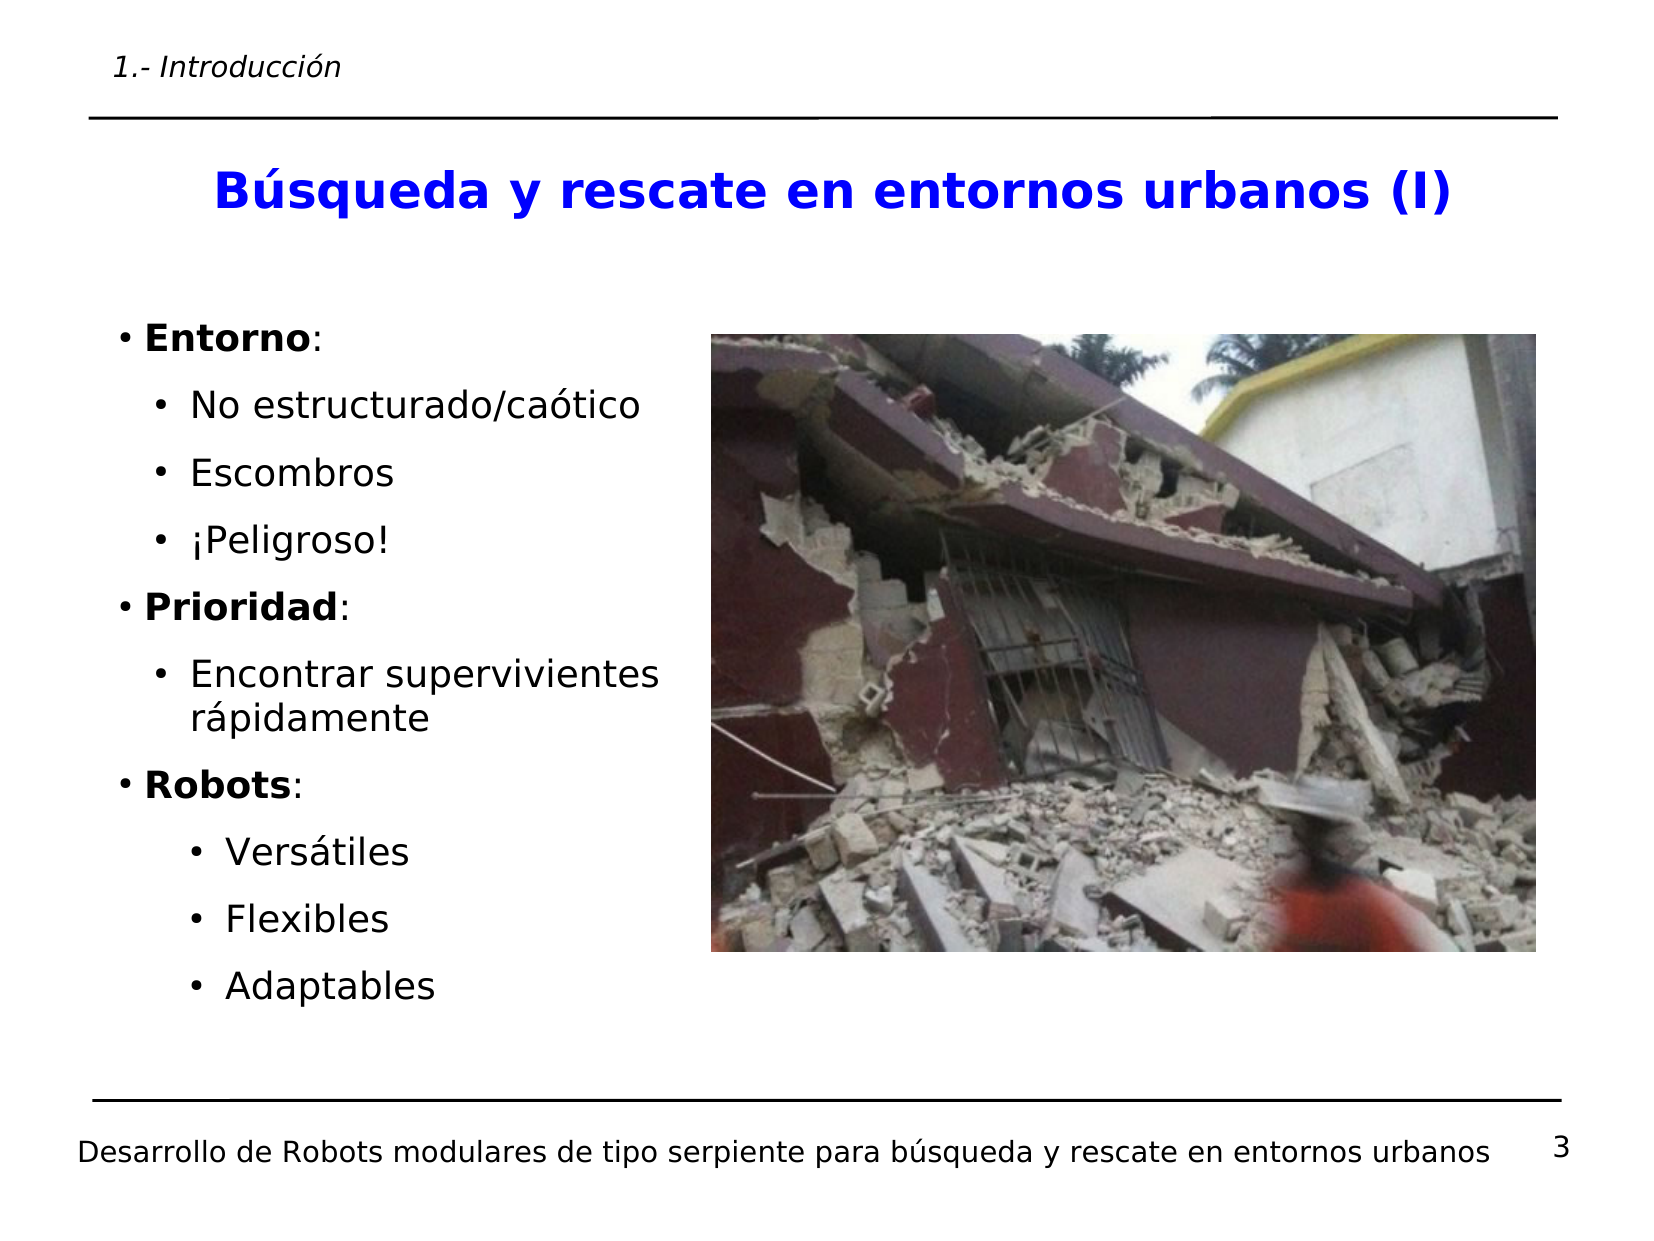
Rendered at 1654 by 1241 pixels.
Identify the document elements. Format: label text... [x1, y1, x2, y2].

text_box Búsqueda y rescate en entornos urbanos (I) [199, 154, 1477, 228]
text_box 1.- Introducción [97, 42, 358, 93]
picture [711, 334, 1536, 952]
text_box Desarrollo de Robots modulares de tipo serpiente para búsqueda y rescate en entornos urbanos [62, 1127, 1508, 1177]
text_box Entorno: No estructurado/caótico Escombros ¡Peligroso! Prioridad: Encontrar supervivientes rápidamente Robots: Versátiles Flexibles Adaptables [104, 309, 777, 1016]
